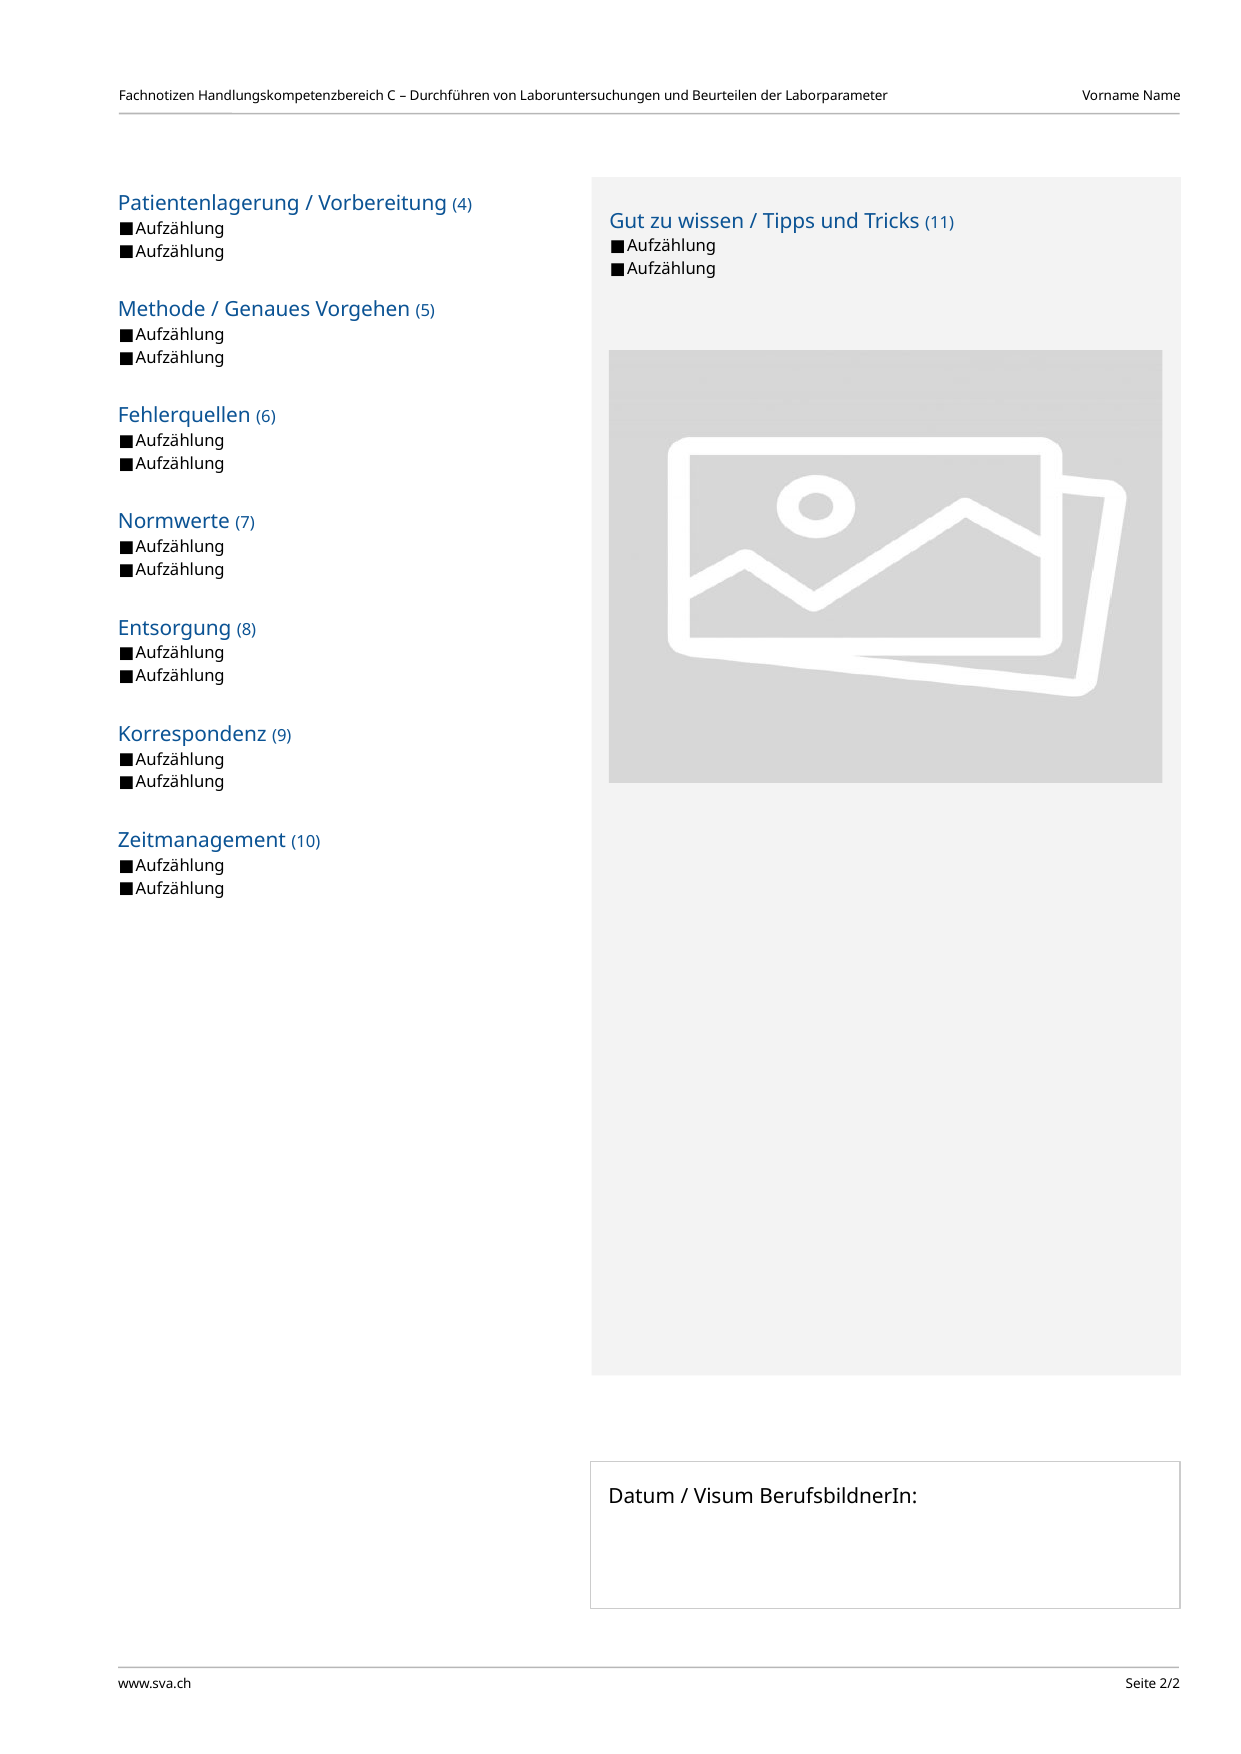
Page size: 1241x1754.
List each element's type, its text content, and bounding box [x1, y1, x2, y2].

text_box Seite 2/2 [909, 1674, 1181, 1693]
text_box Gut zu wissen / Tipps und Tricks (11) Aufzählung Aufzählung [591, 177, 1181, 1376]
text_box Vorname Name [929, 76, 1181, 114]
text_box Datum / Visum BerufsbildnerIn: [590, 1461, 1181, 1609]
text_box Patientenlagerung / Vorbereitung (4) Aufzählung Aufzählung Methode / Genaues Vorgehen (5) Aufzählung Aufzählung Fehlerquellen (6) Aufzählung Aufzählung Normwerte (7) Aufzählung Aufzählung Entsorgung (8) Aufzählung Aufzählung Korrespondenz (9) Aufzählung Aufzählung Zeitmanagement (10) Aufzählung Aufzählung [117, 177, 529, 1609]
picture [608, 350, 1163, 783]
